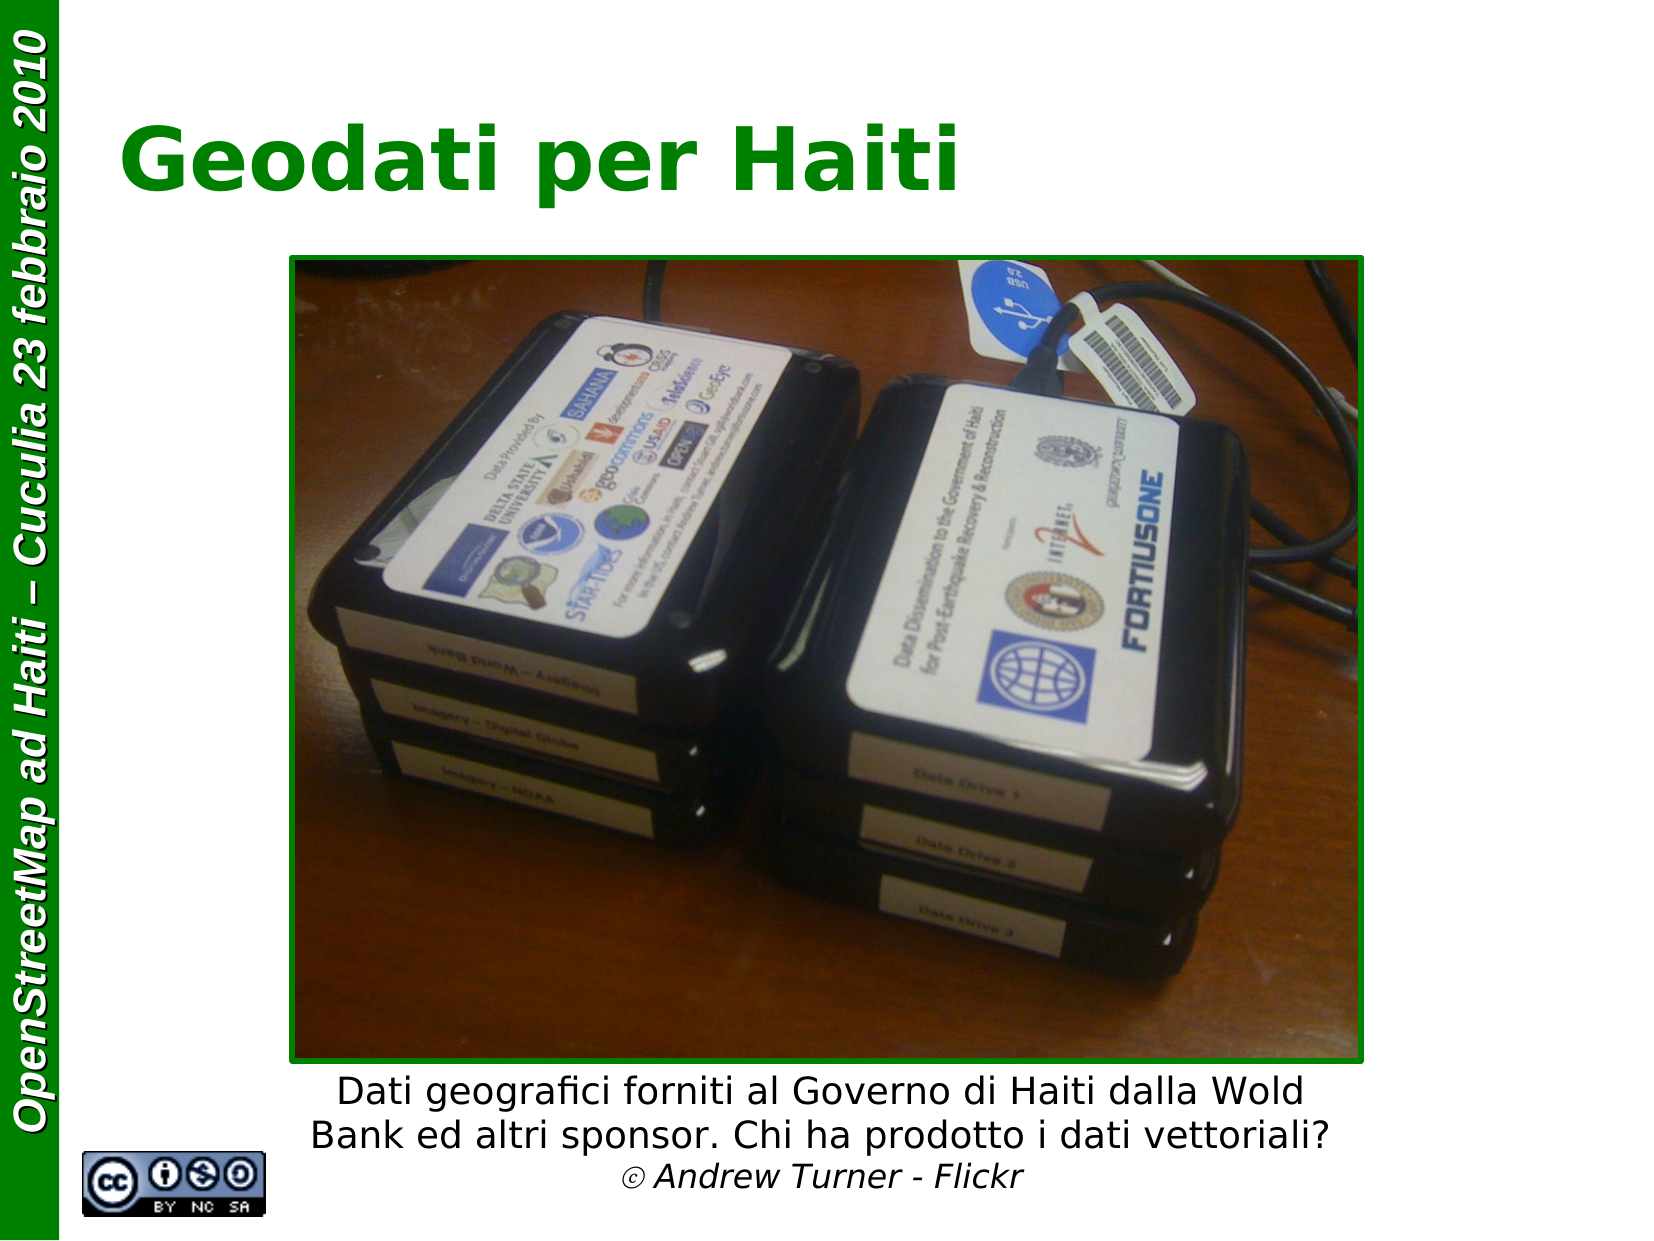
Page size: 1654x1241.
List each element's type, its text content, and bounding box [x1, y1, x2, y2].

picture [82, 1151, 266, 1217]
picture [295, 260, 1359, 1058]
title Geodati per Haiti [118, 64, 1506, 257]
text_box Dati geografici forniti al Governo di Haiti dalla Wold Bank ed altri sponsor. Chi ha prodotto i dati vettoriali? ⓒ Andrew Turner - Flickr [295, 1062, 1359, 1204]
